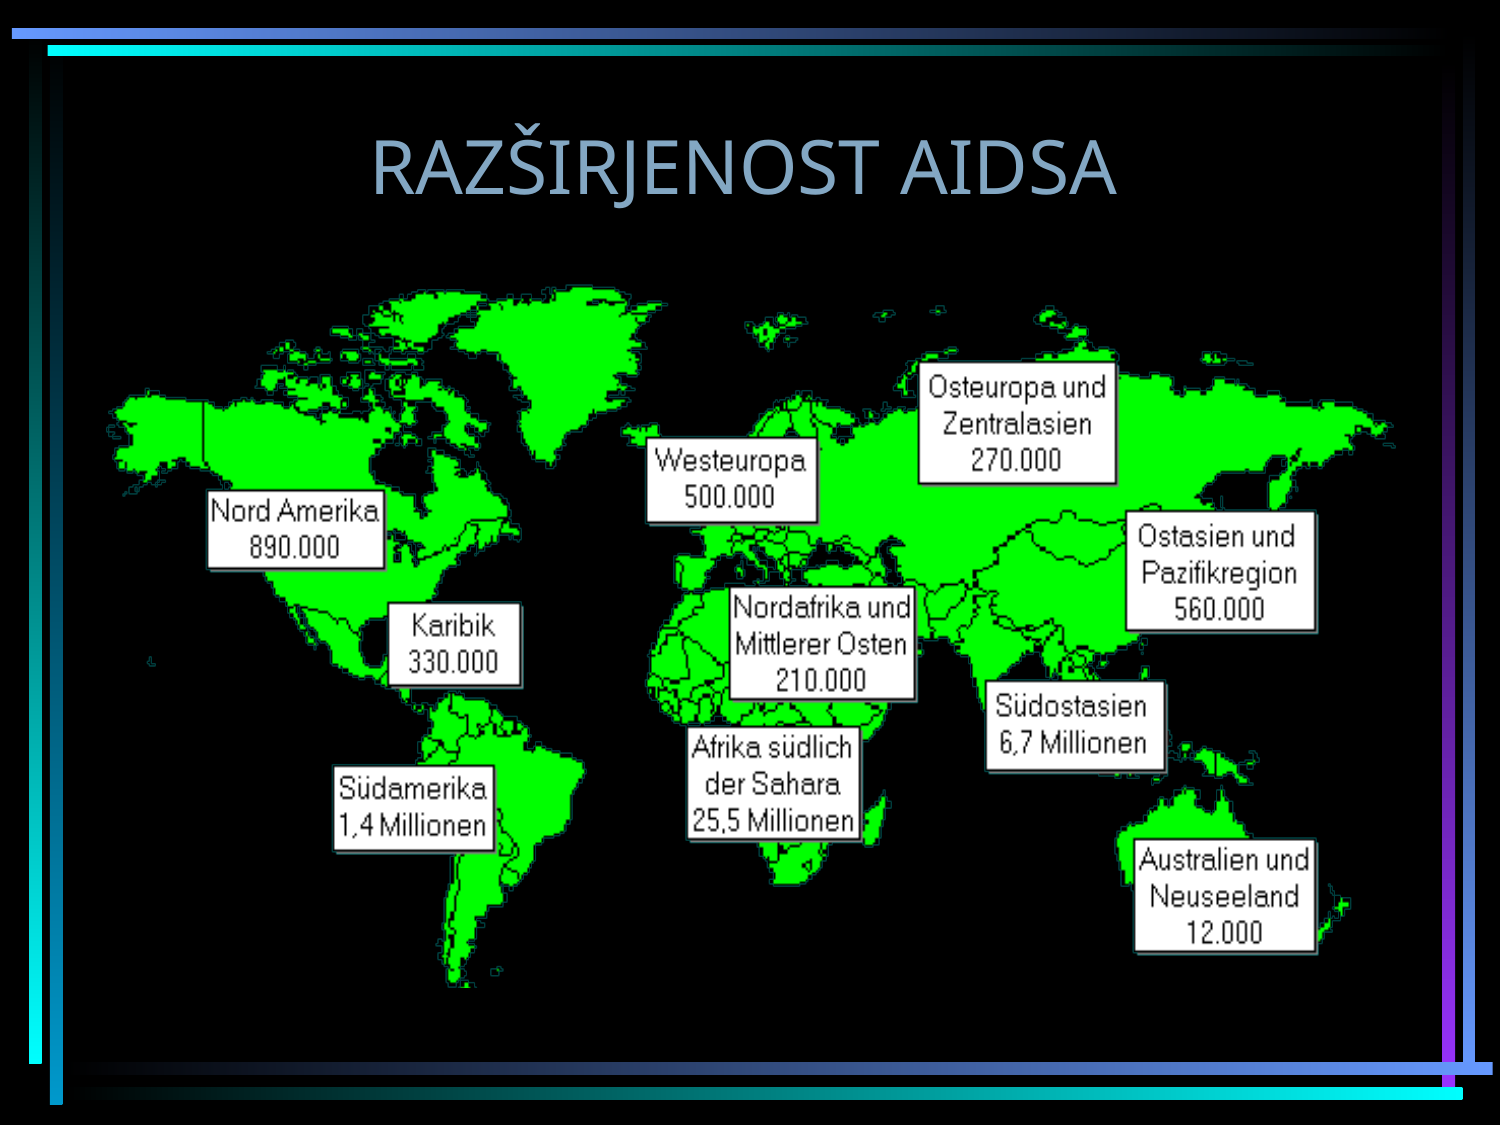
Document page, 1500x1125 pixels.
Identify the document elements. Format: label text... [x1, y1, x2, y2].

text_box RAZŠIRJENOST AIDSA [224, 112, 1263, 200]
picture [99, 249, 1400, 988]
